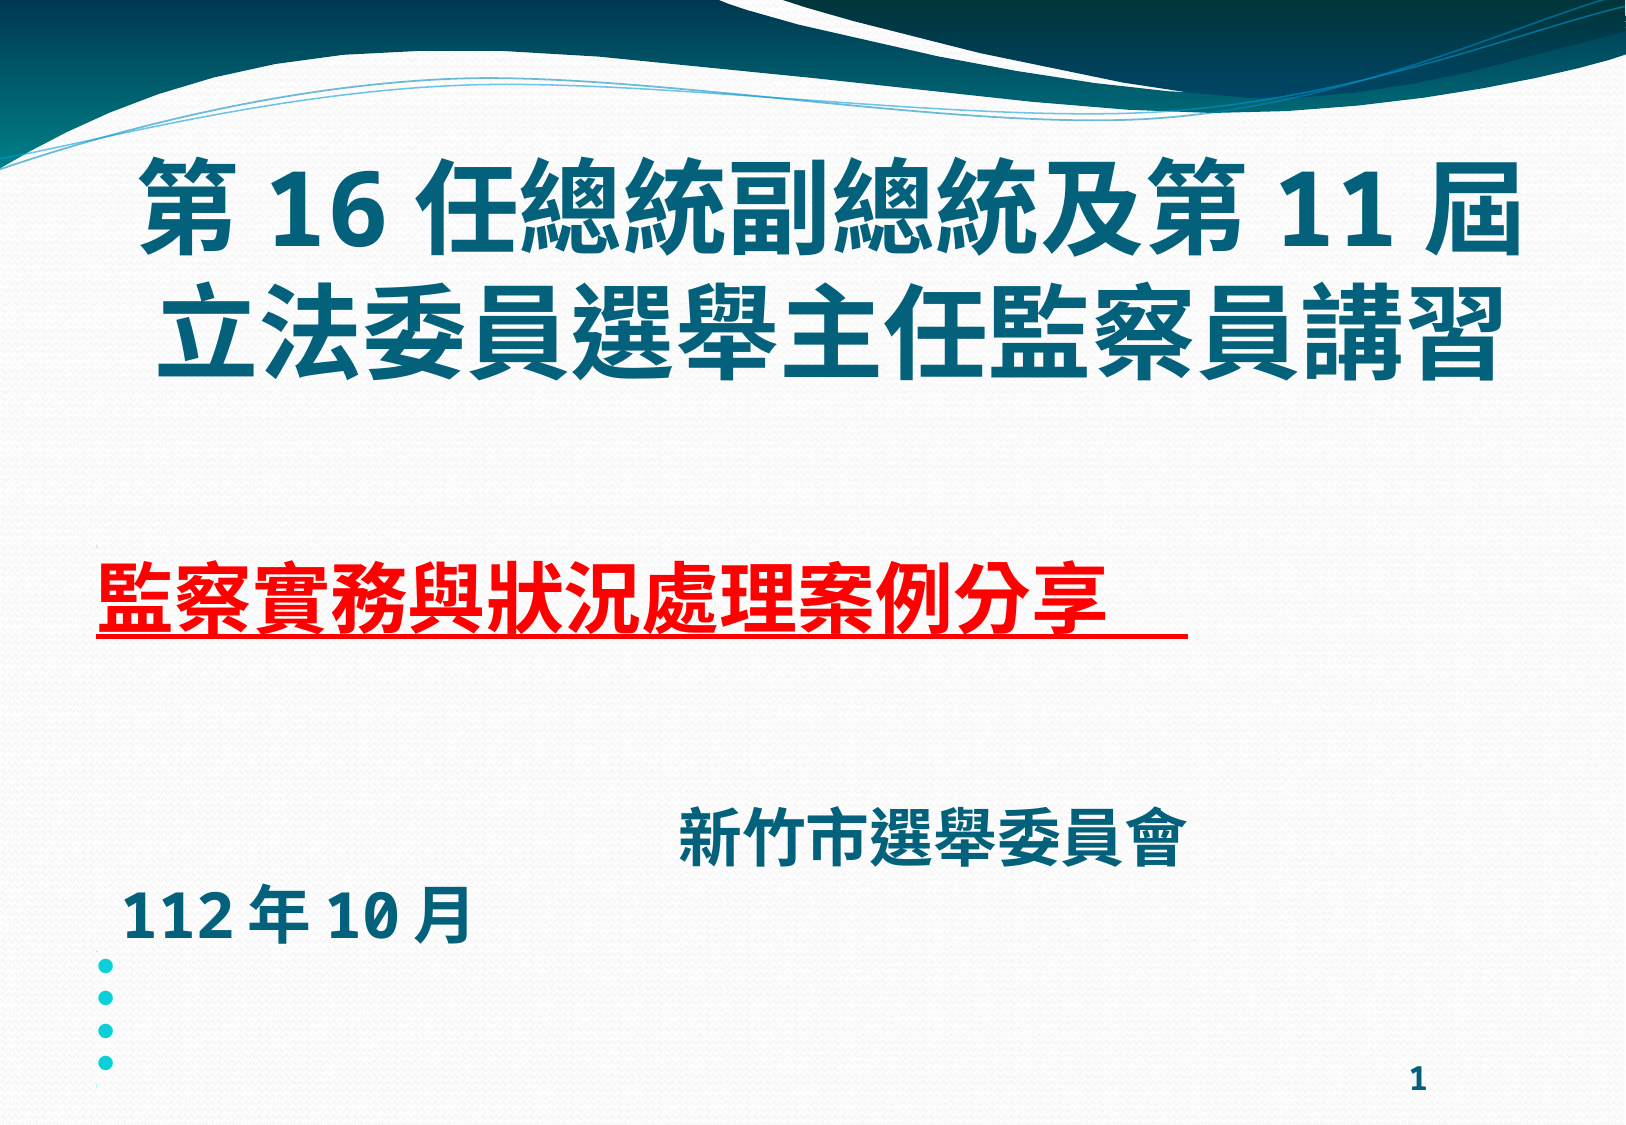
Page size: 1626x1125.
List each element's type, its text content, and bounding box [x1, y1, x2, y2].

list 監察實務與狀況處理案例分享 新竹市選舉委員會 112年10月 [81, 537, 1544, 1103]
title 第16任總統副總統及第11屆立法委員選舉主任監察員講習 [100, 55, 1564, 393]
text_box [1408, 1042, 1544, 1103]
